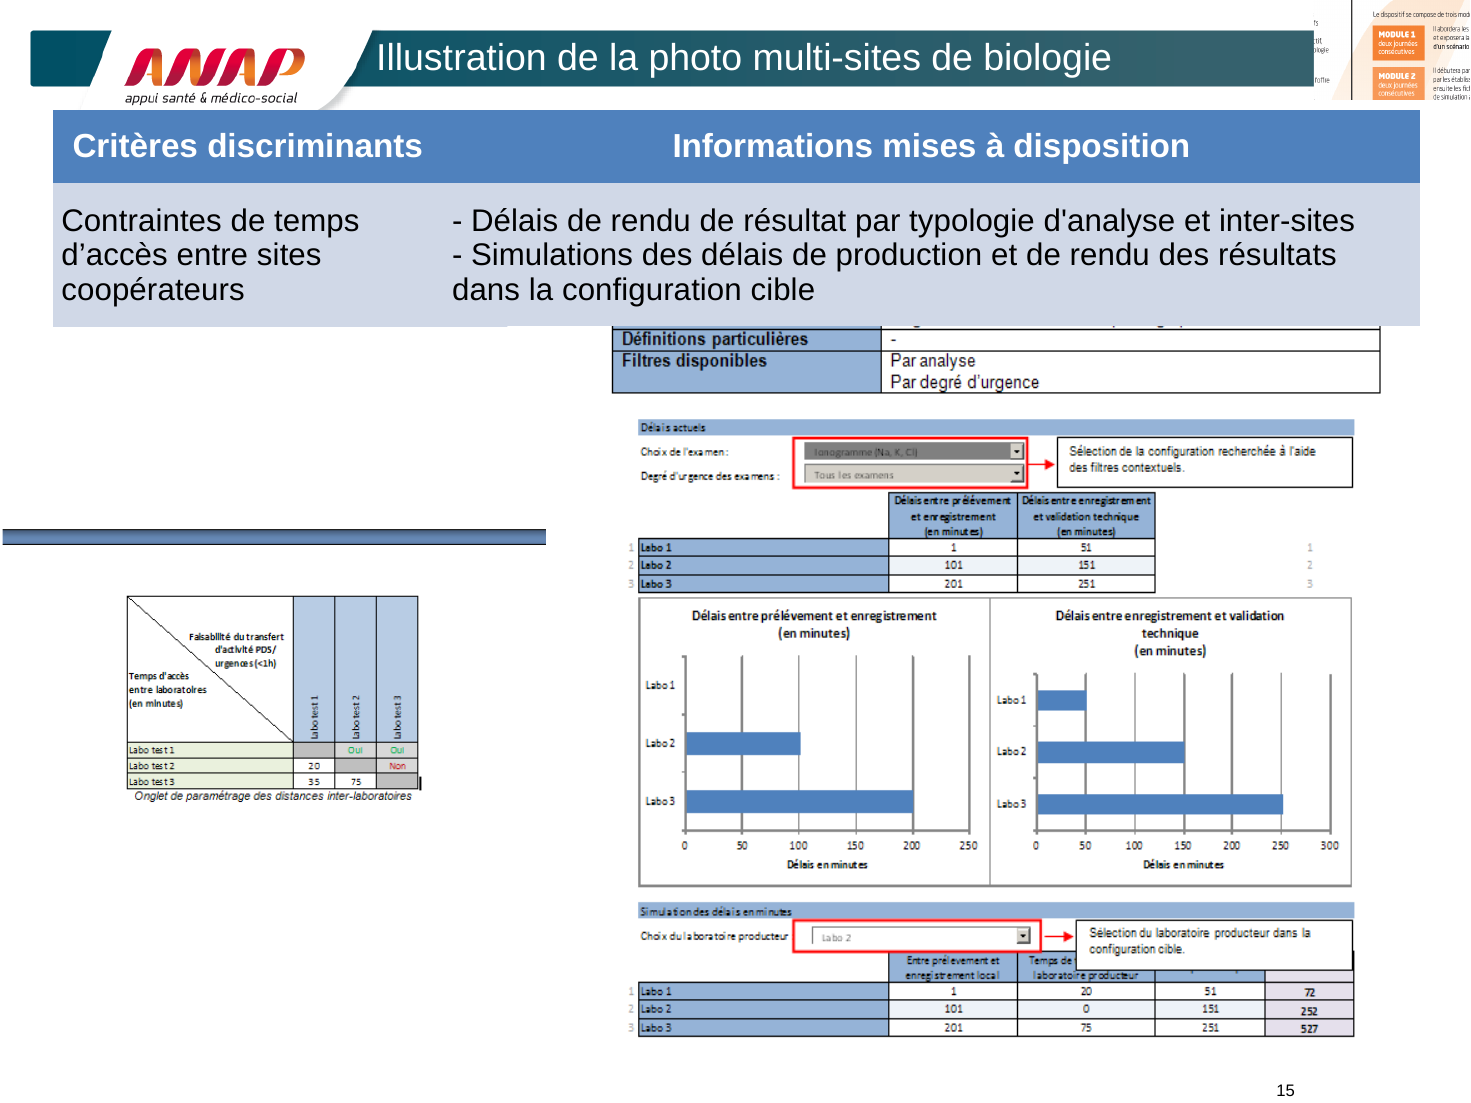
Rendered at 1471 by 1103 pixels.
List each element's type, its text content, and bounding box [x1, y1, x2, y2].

table_header Informations mises à disposition [443, 110, 1420, 183]
table_cell - Délais de rendu de résultat par typologie d'analyse et inter-sites - Simulations des délais de production et de rendu des résultats dans la configuration cible [443, 183, 1420, 327]
slide_number <numéro> [1261, 1083, 1434, 1102]
picture [1, 0, 1471, 155]
picture [2, 326, 1471, 1083]
table_header Critères discriminants [53, 110, 443, 183]
title Illustration de la photo multi-sites de biologie [376, 32, 1313, 89]
table_cell Contraintes de temps d’accès entre sites coopérateurs [53, 183, 443, 327]
